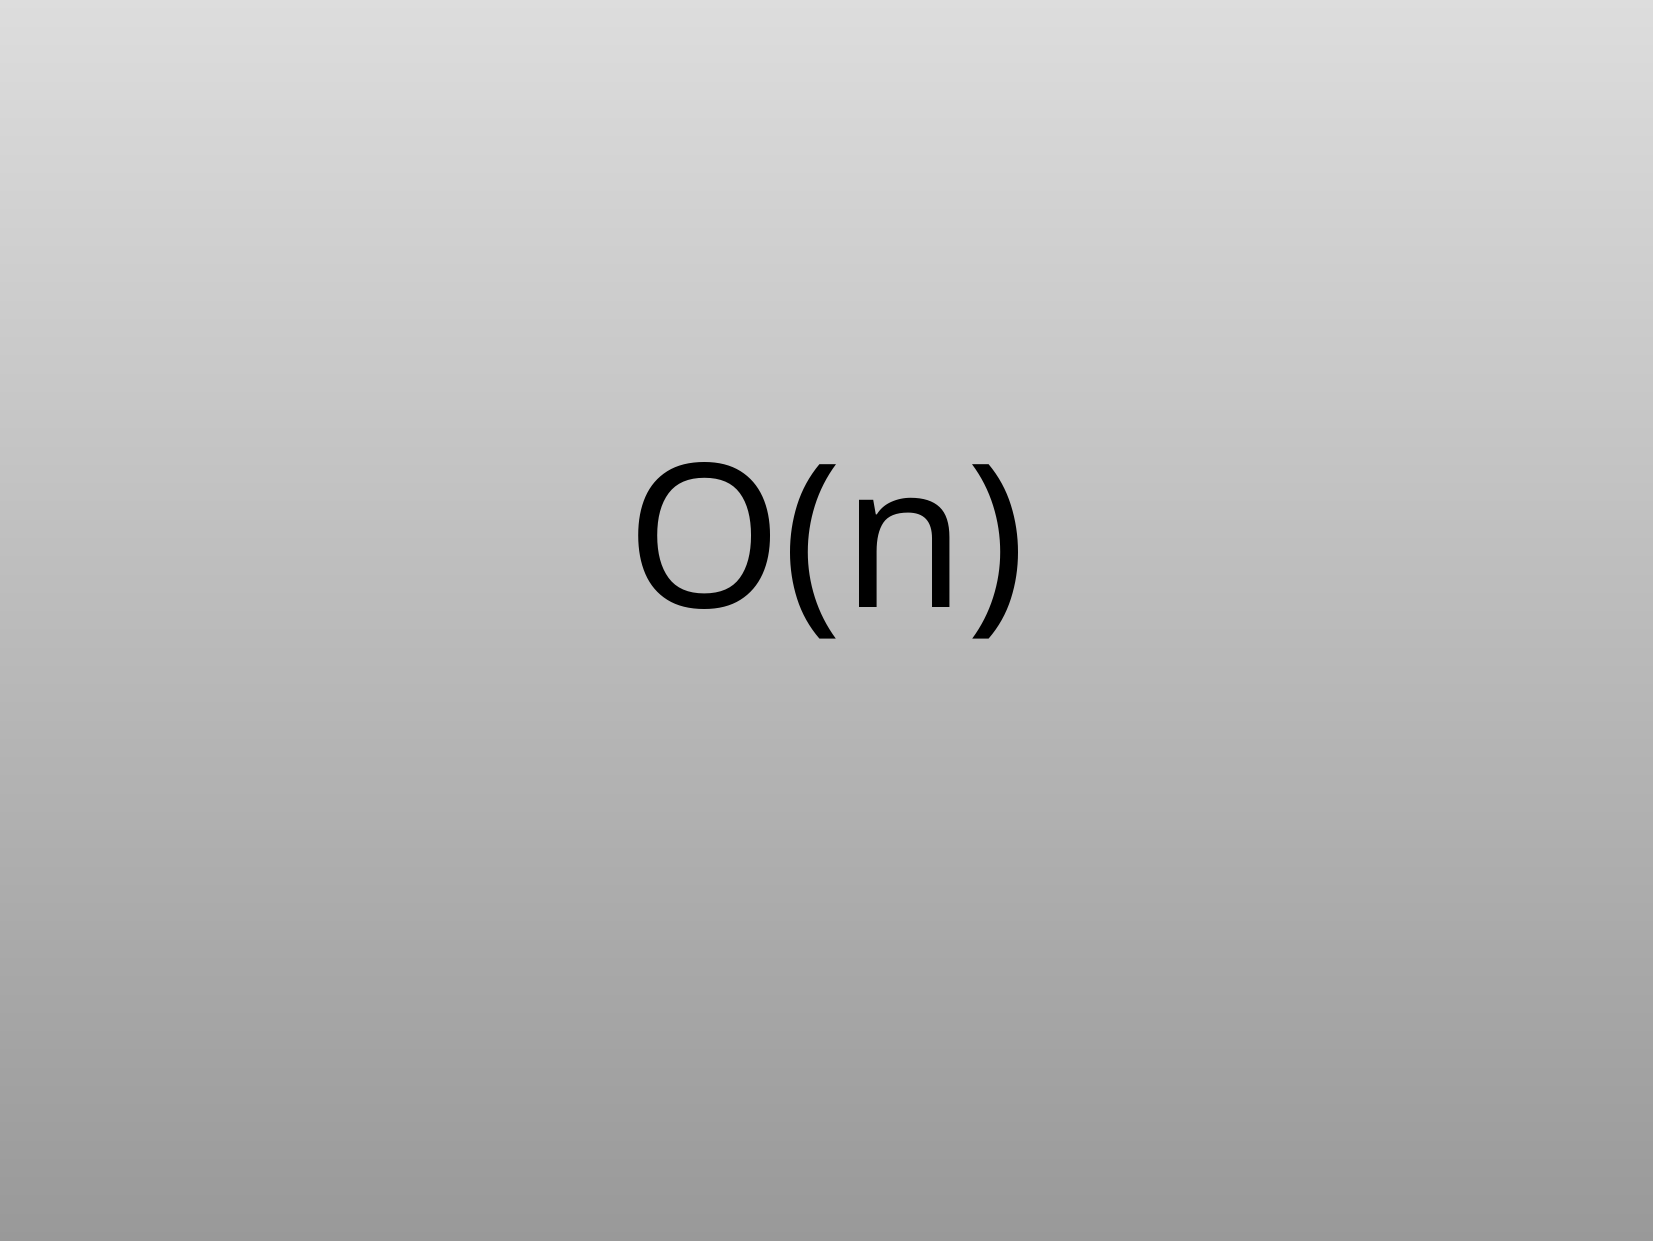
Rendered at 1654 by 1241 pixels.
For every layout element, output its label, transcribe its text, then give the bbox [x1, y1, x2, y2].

subtitle O(n) [82, 49, 1571, 1010]
